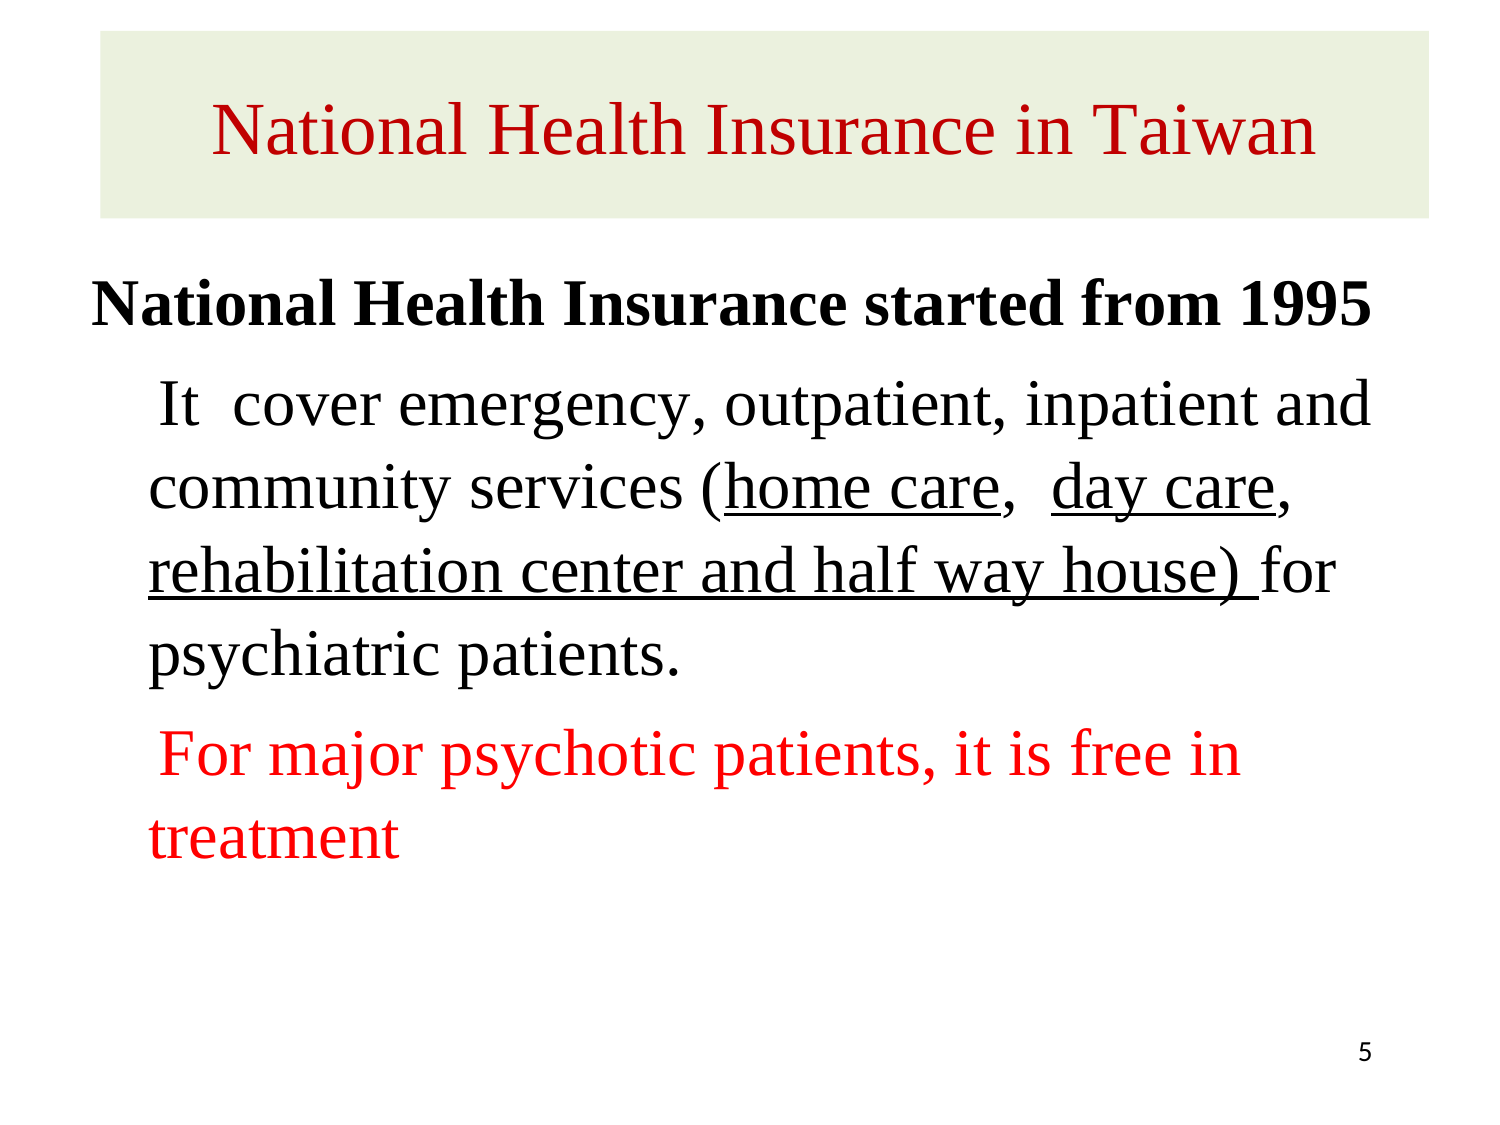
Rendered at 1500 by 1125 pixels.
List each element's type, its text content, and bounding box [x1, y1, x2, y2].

text_box <編號> [1074, 1025, 1388, 1101]
list National Health Insurance started from 1995 It cover emergency, outpatient, inpatient and community services (home care, day care, rehabilitation center and half way house) for psychiatric patients. For major psychotic patients, it is free in treatment [76, 243, 1427, 986]
title National Health Insurance in Taiwan [100, 30, 1429, 219]
